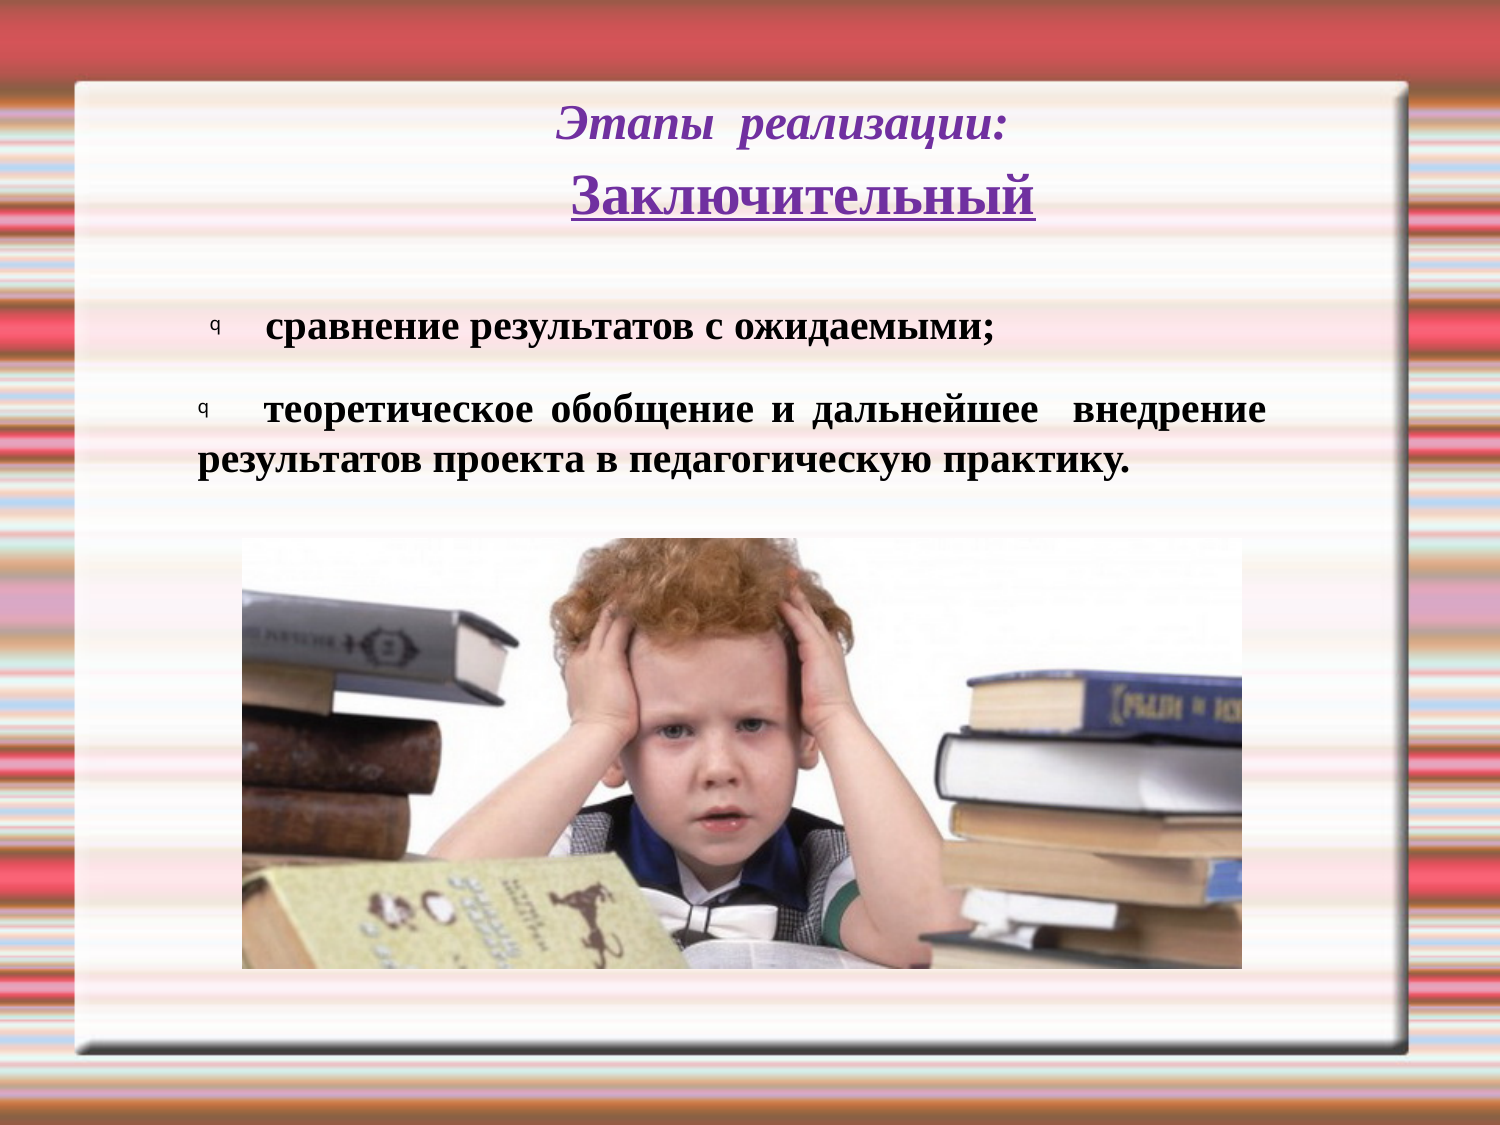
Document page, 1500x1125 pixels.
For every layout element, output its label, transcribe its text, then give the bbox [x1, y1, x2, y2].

text_box Этапы реализации: [472, 88, 1094, 158]
text_box Заключительный [371, 149, 1235, 234]
text_box теоретическое обобщение и дальнейшее внедрение результатов проекта в педагогическую практику. [182, 373, 1282, 489]
text_box сравнение результатов с ожидаемыми; [194, 290, 1376, 356]
picture [0, 0, 1500, 1125]
